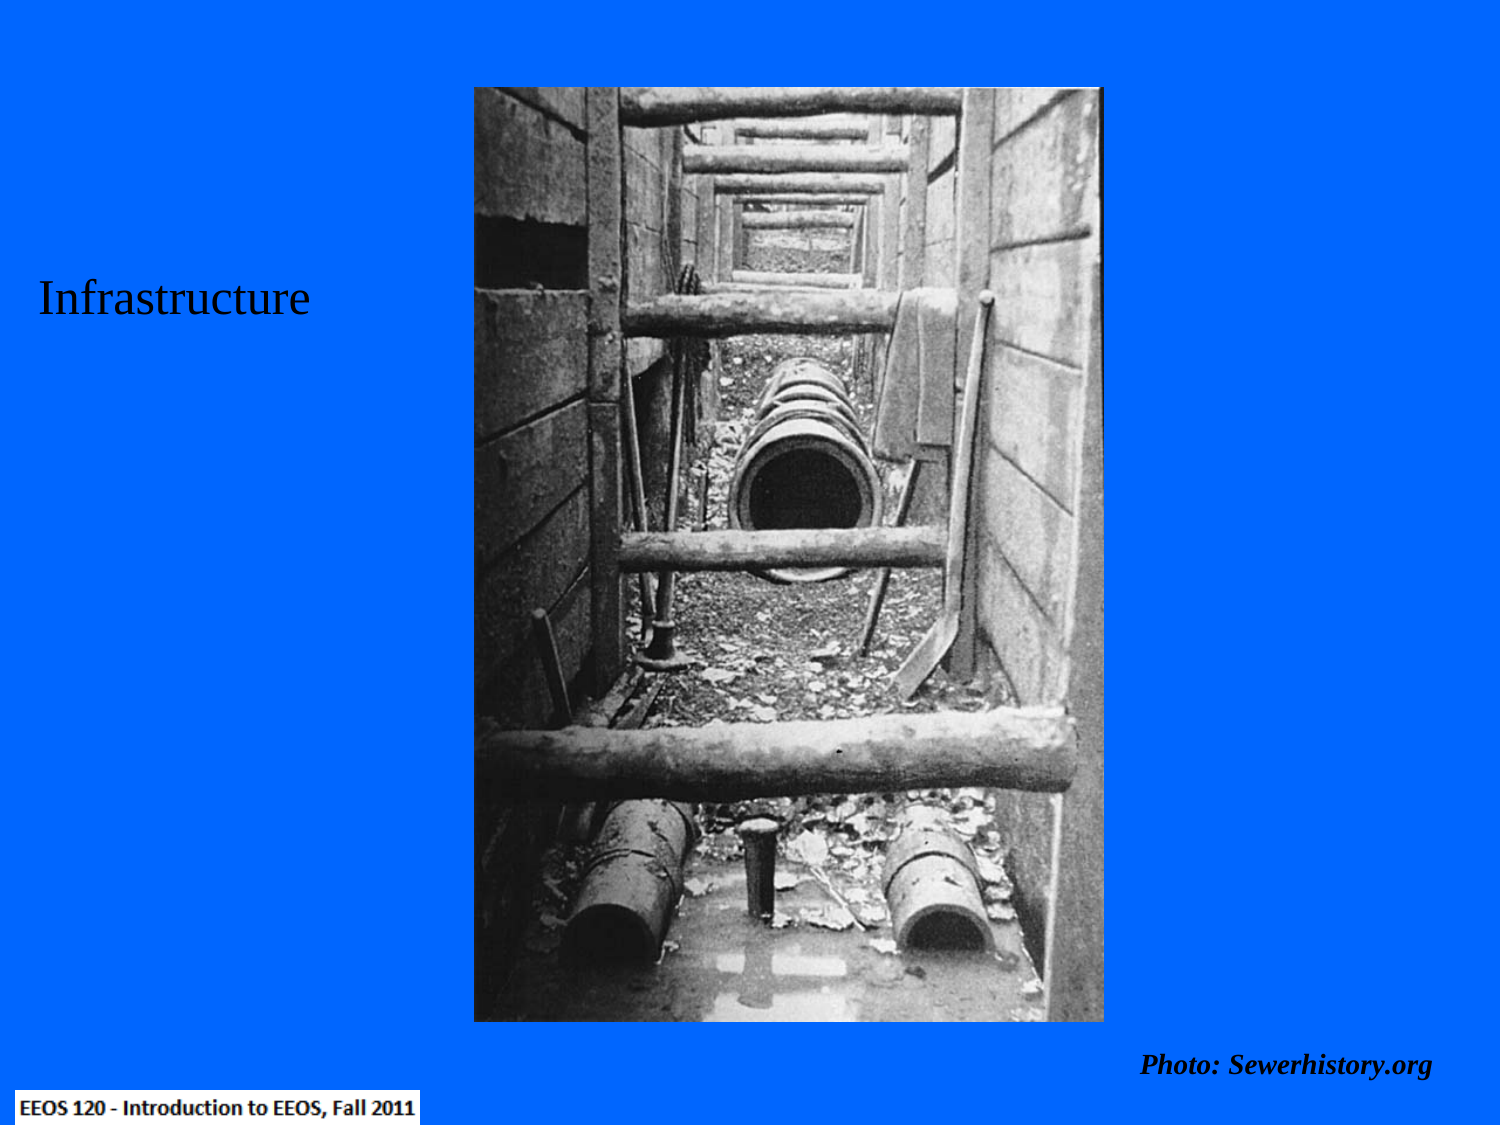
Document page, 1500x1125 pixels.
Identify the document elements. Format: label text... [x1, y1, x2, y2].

text_box Photo: Sewerhistory.org [1124, 1037, 1463, 1088]
picture [474, 87, 1104, 1022]
picture [15, 1090, 420, 1125]
text_box Infrastructure [23, 256, 327, 333]
